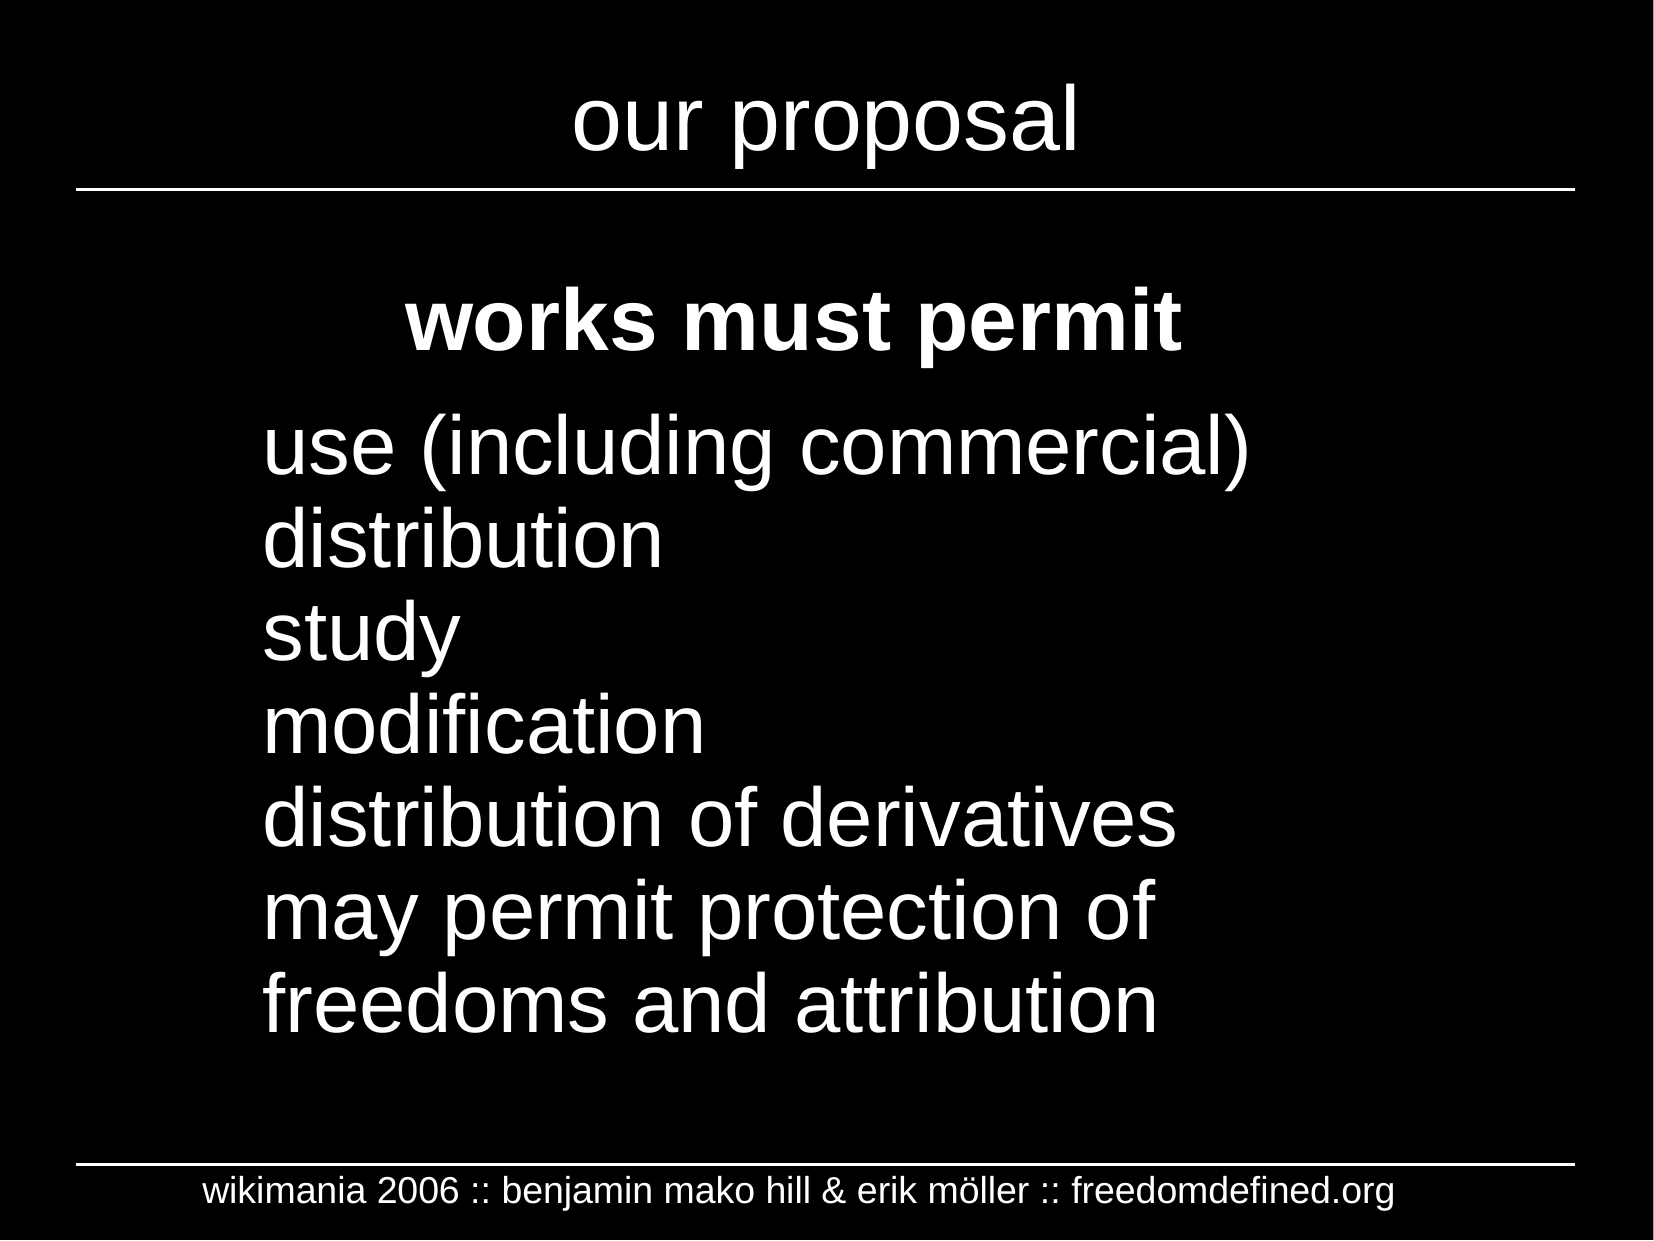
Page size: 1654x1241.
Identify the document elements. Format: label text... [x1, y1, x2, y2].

title our proposal [82, 49, 1571, 188]
subtitle works must permit use (including commercial) distribution study modification distribution of derivatives may permit protection of freedoms and attribution [262, 251, 1351, 1070]
